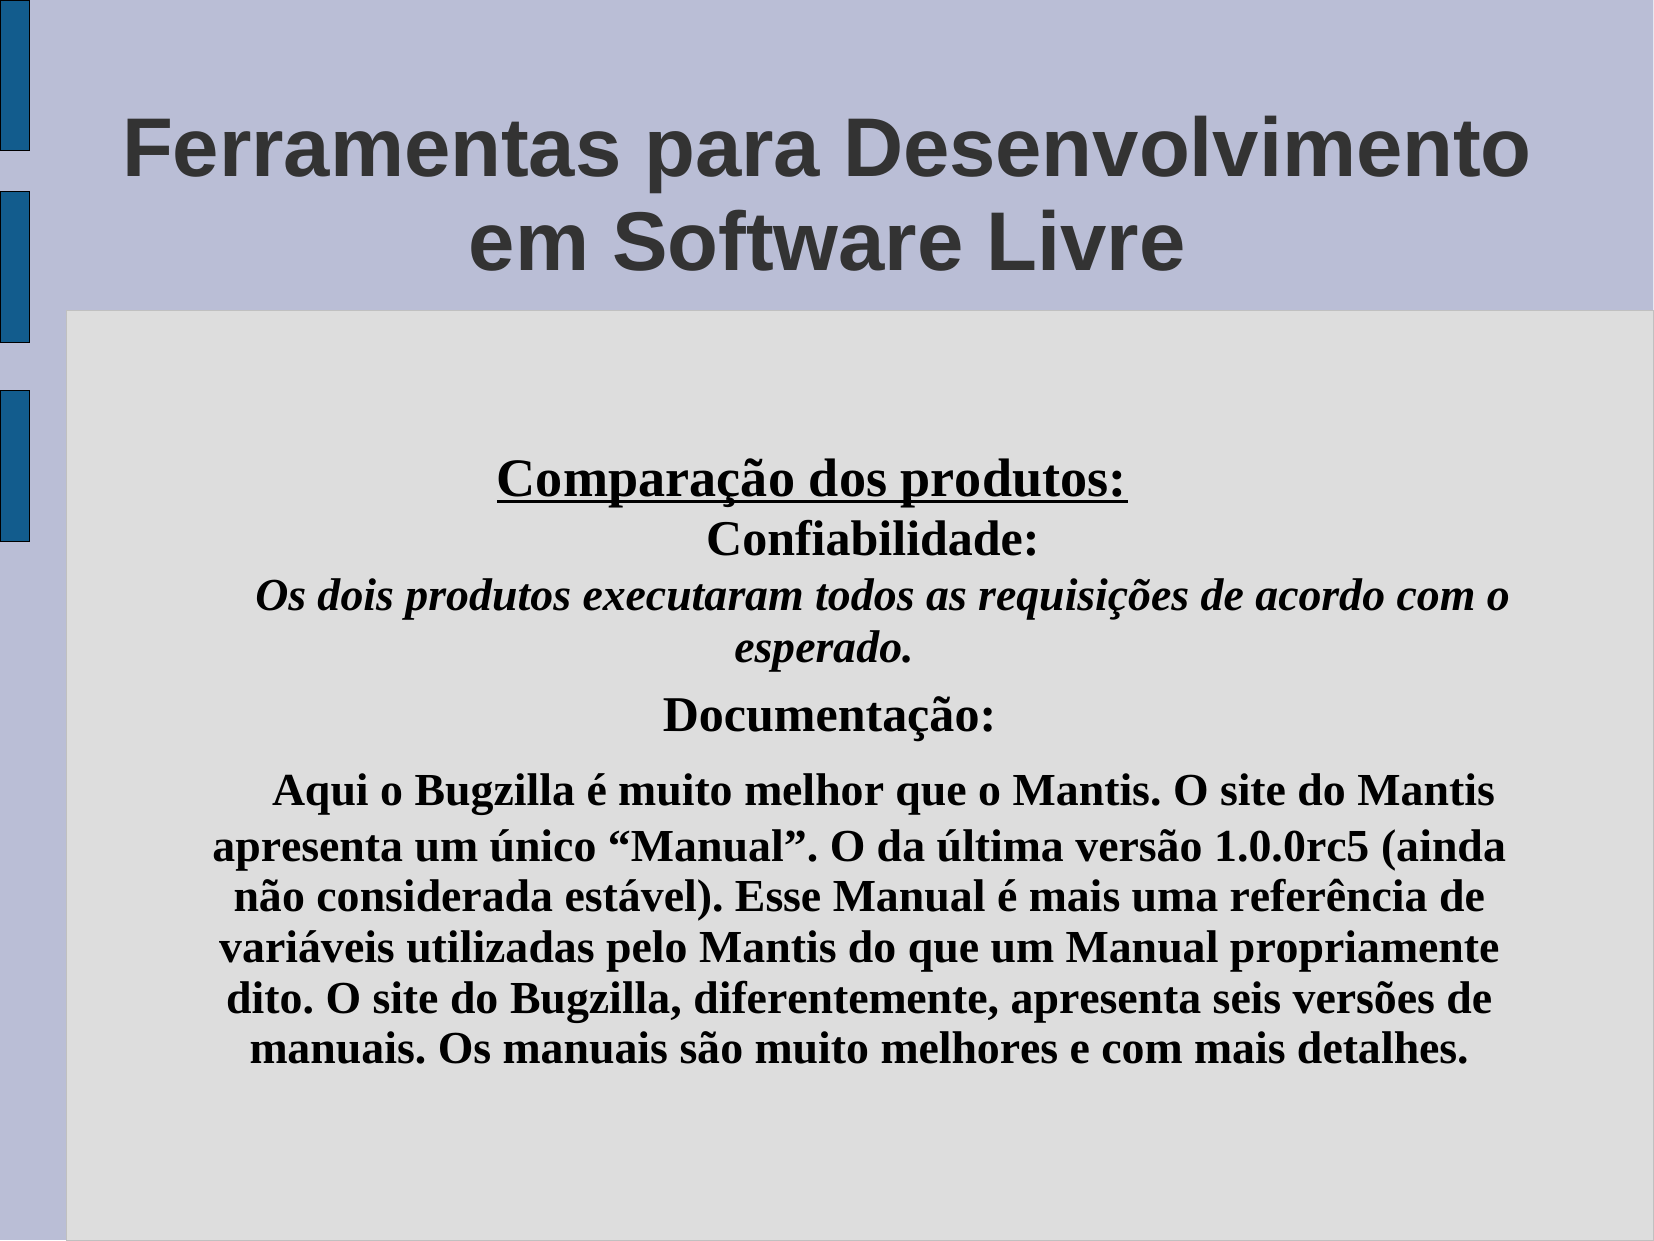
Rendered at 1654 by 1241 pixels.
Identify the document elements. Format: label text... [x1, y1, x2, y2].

subtitle Comparação dos produtos: Confiabilidade: Os dois produtos executaram todos as requisições de acordo com o esperado. Documentação: Aqui o Bugzilla é muito melhor que o Mantis. O site do Mantis apresenta um único “Manual”. O da última versão 1.0.0rc5 (ainda não considerada estável). Esse Manual é mais uma referência de variáveis utilizadas pelo Mantis do que um Manual propriamente dito. O site do Bugzilla, diferentemente, apresenta seis versões de manuais. Os manuais são muito melhores e com mais detalhes. [118, 344, 1531, 1213]
title Ferramentas para Desenvolvimento em Software Livre [121, 91, 1534, 299]
